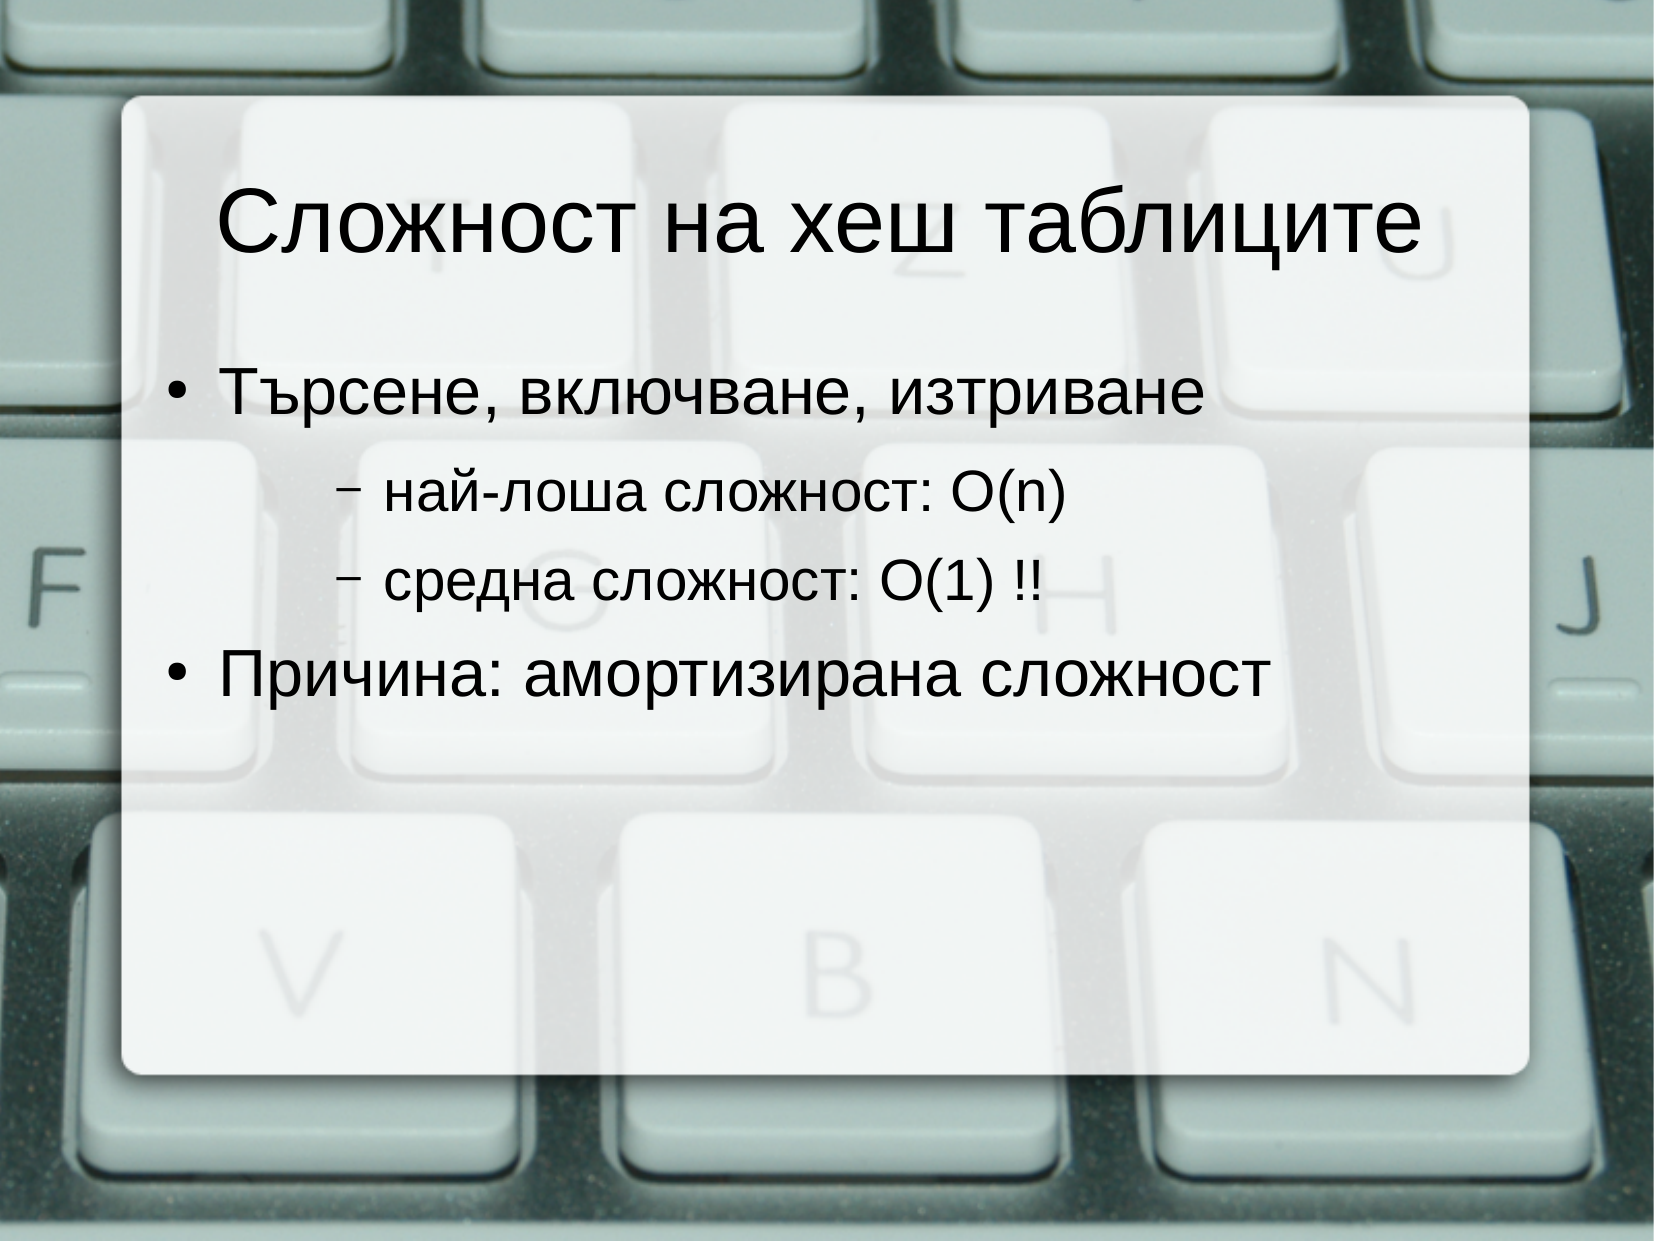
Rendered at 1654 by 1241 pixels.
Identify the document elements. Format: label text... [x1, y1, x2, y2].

list Търсене, включване, изтриване най-лоша сложност: O(n) средна сложност: O(1) !! Причина: амортизирана сложност [147, 354, 1506, 1074]
picture [0, 0, 1654, 1241]
title Сложност на хеш таблиците [135, 117, 1506, 325]
